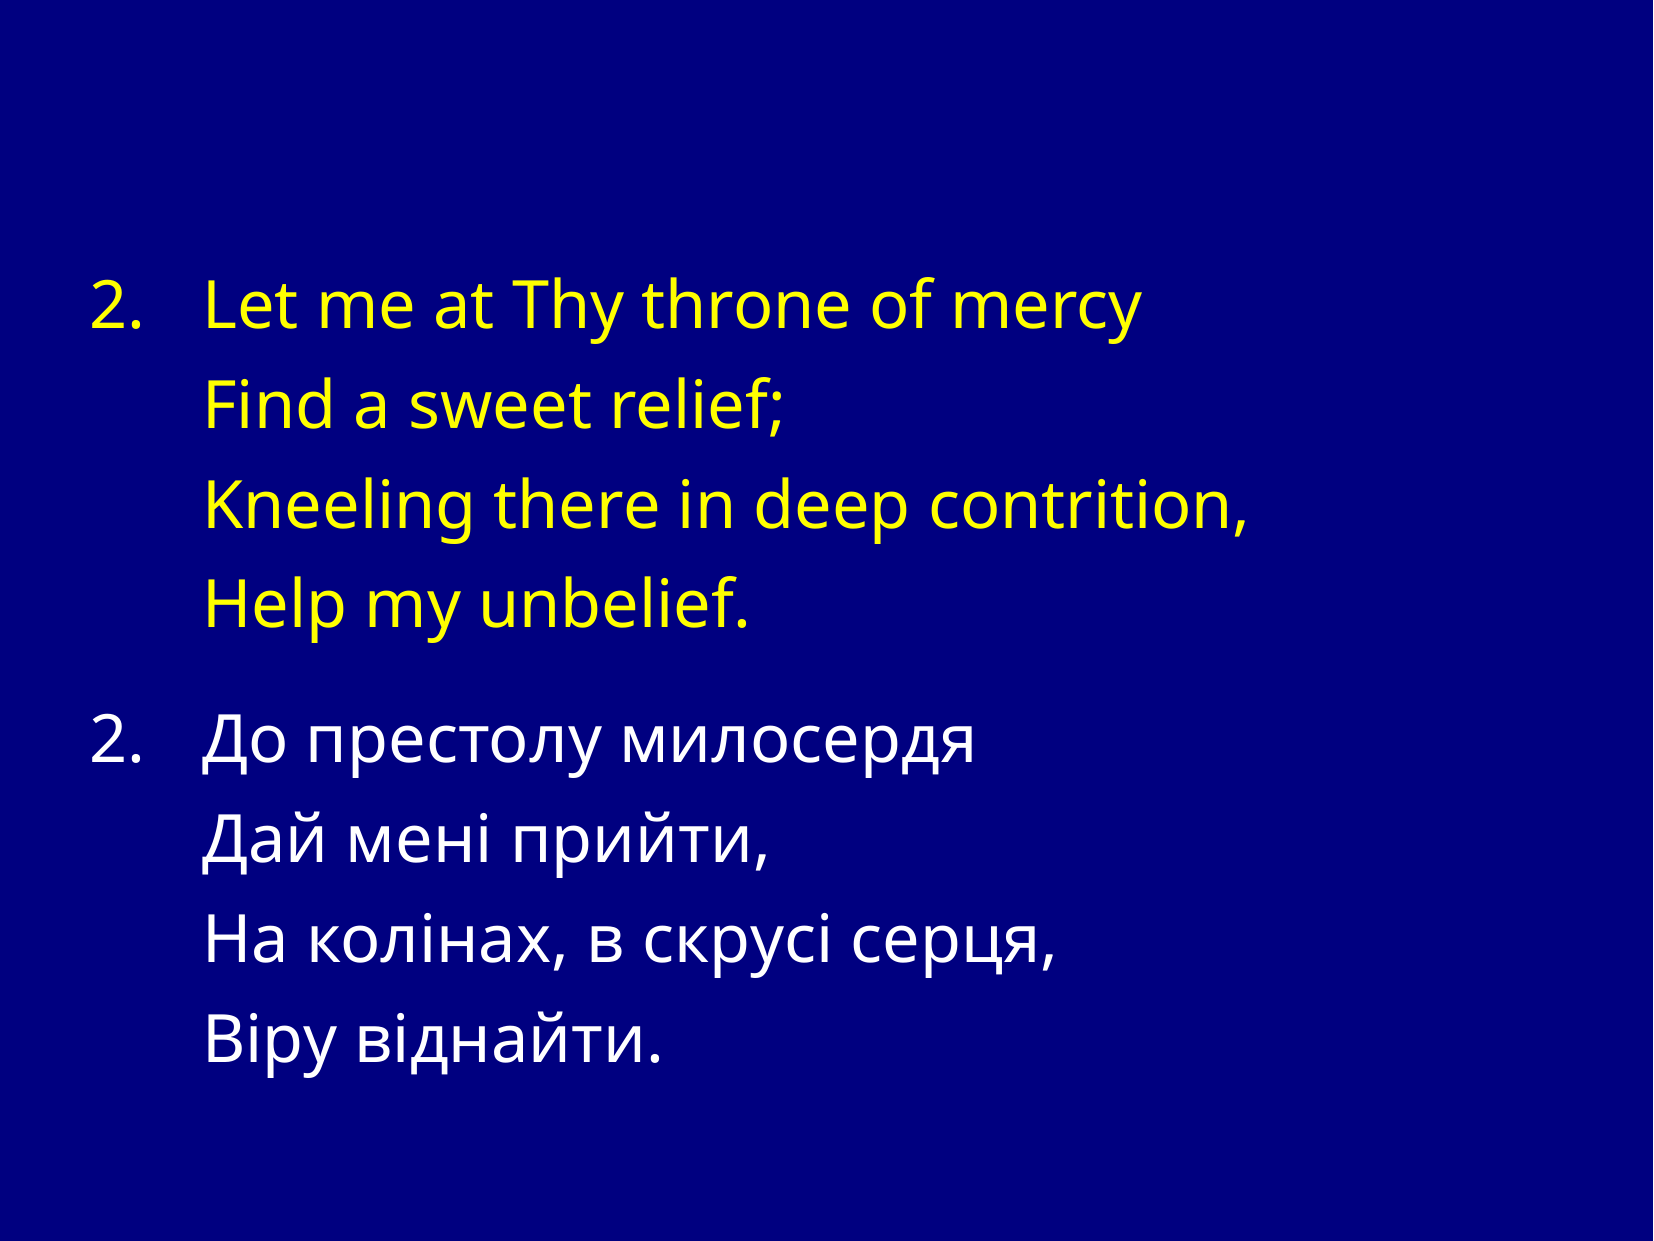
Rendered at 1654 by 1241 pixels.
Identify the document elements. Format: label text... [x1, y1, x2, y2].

text_box 2. До престолу милосердя Дай мені прийти, На колінах, в скрусі серця, Віру віднайти. [75, 675, 1576, 1163]
text_box 2. Let me at Thy throne of mercy Find a sweet relief; Kneeling there in deep contrition, Help my unbelief. [75, 150, 1576, 638]
